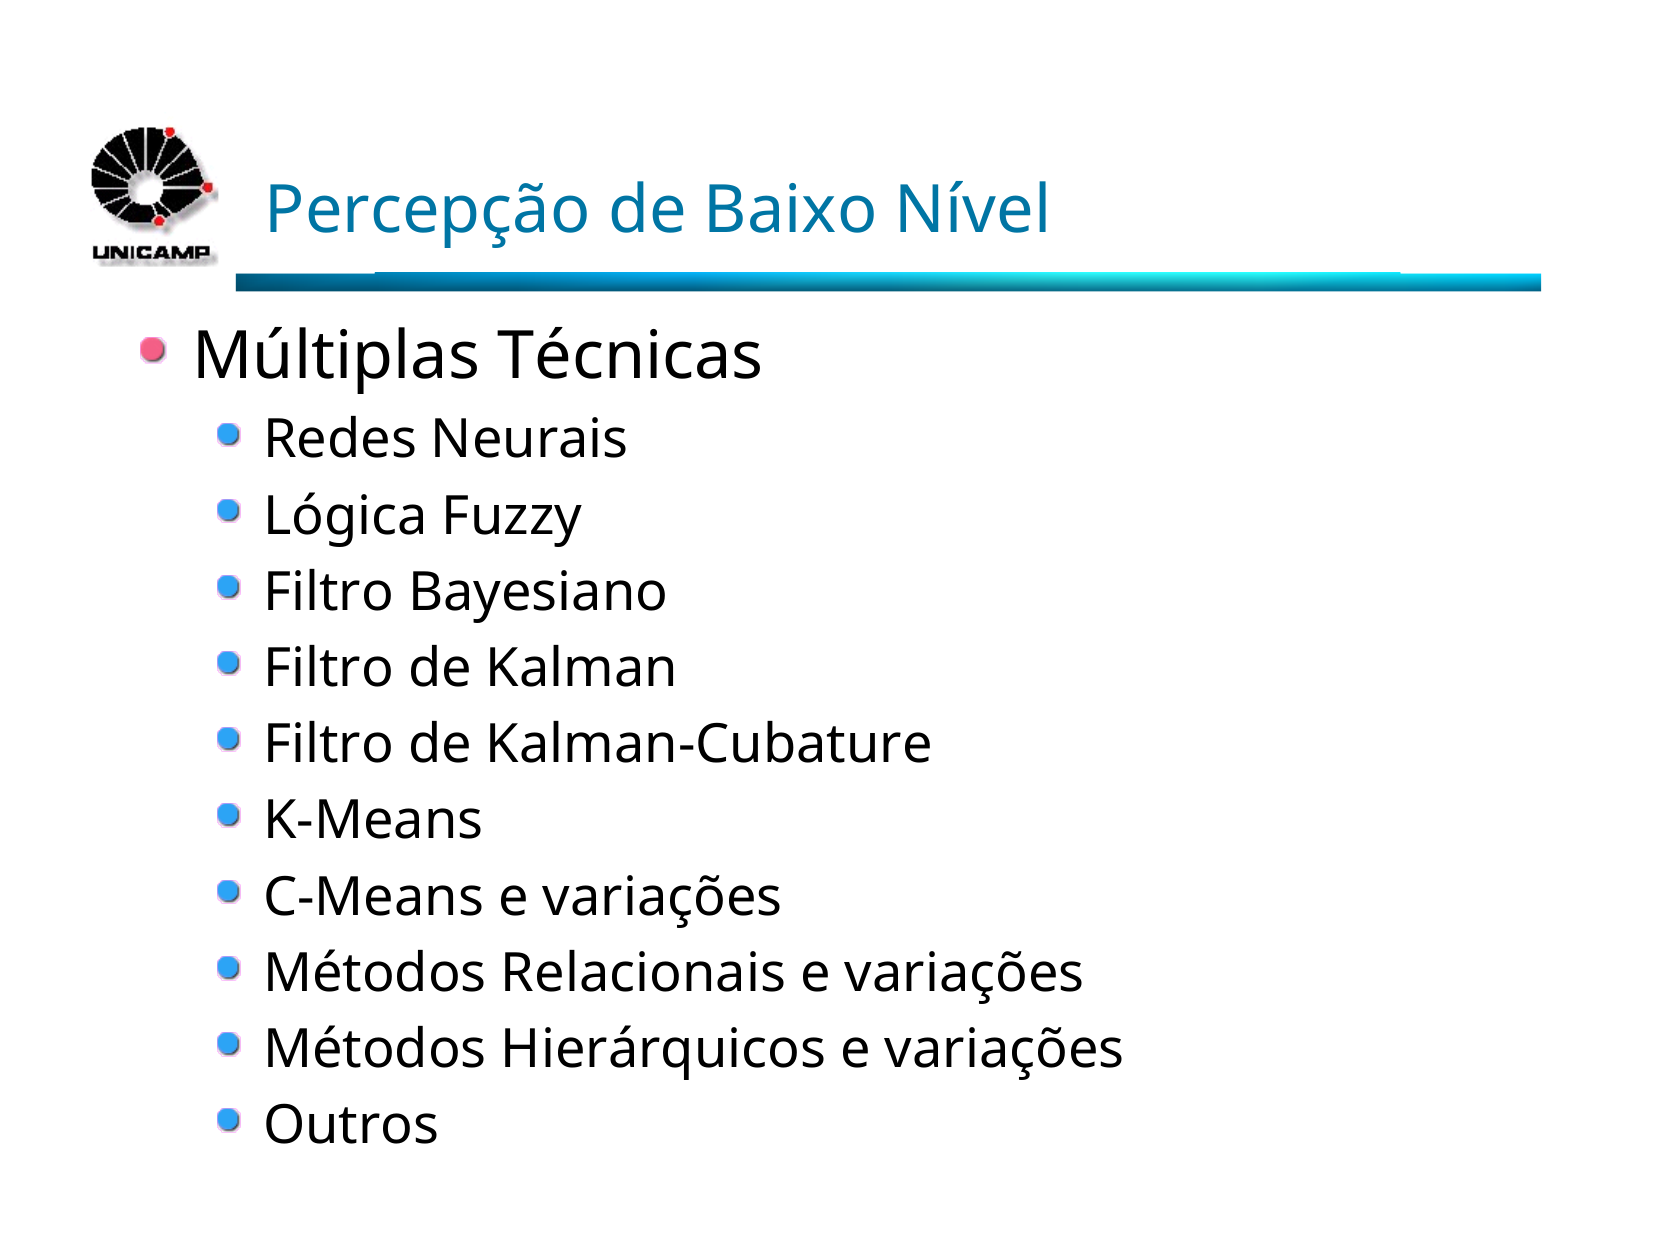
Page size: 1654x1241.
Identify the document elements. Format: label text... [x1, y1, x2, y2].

list Múltiplas Técnicas Redes Neurais Lógica Fuzzy Filtro Bayesiano Filtro de Kalman Filtro de Kalman-Cubature K-Means C-Means e variações Métodos Relacionais e variações Métodos Hierárquicos e variações Outros [121, 309, 1534, 1167]
title Percepção de Baixo Nível [264, 57, 1534, 250]
picture [125, 272, 1654, 295]
